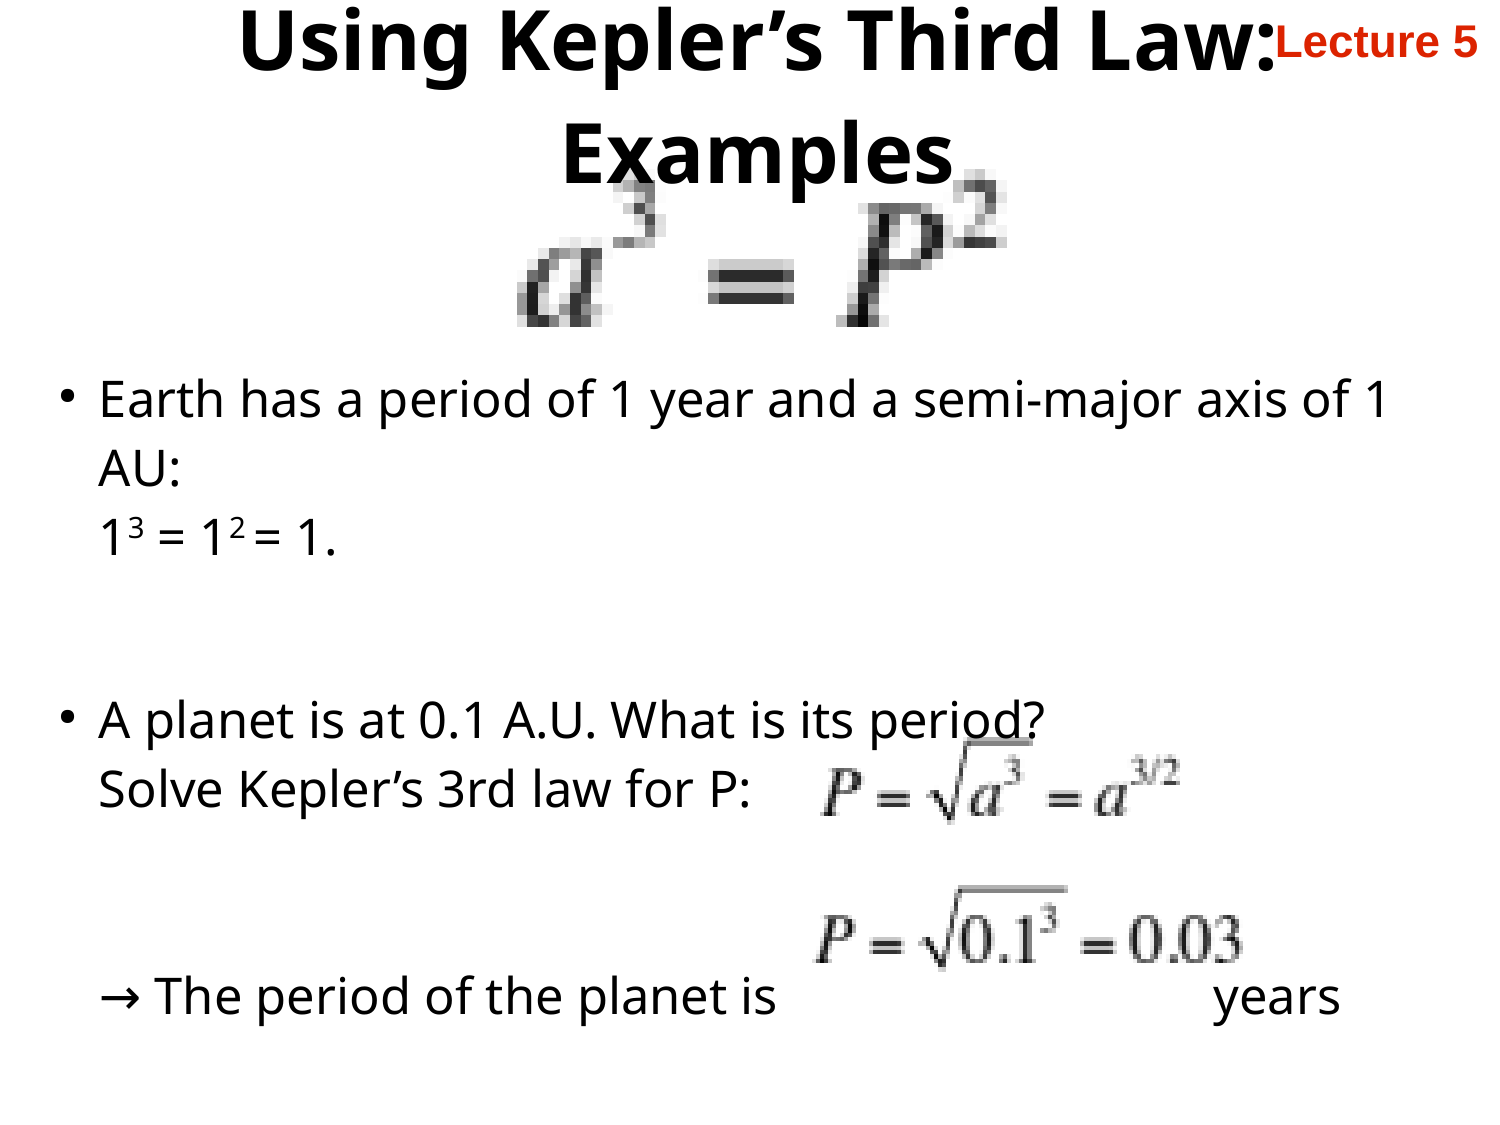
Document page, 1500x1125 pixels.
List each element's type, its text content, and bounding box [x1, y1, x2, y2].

list Earth has a period of 1 year and a semi-major axis of 1 AU: 13 = 12 = 1. A planet is at 0.1 A.U. What is its period? Solve Kepler’s 3rd law for P: → The period of the planet is years [45, 179, 1471, 1036]
picture [812, 725, 1186, 826]
picture [804, 872, 1249, 973]
picture [496, 136, 1019, 351]
text_box Lecture 5 [1260, 8, 1500, 76]
title Using Kepler’s Third Law: Examples [45, 27, 1471, 163]
